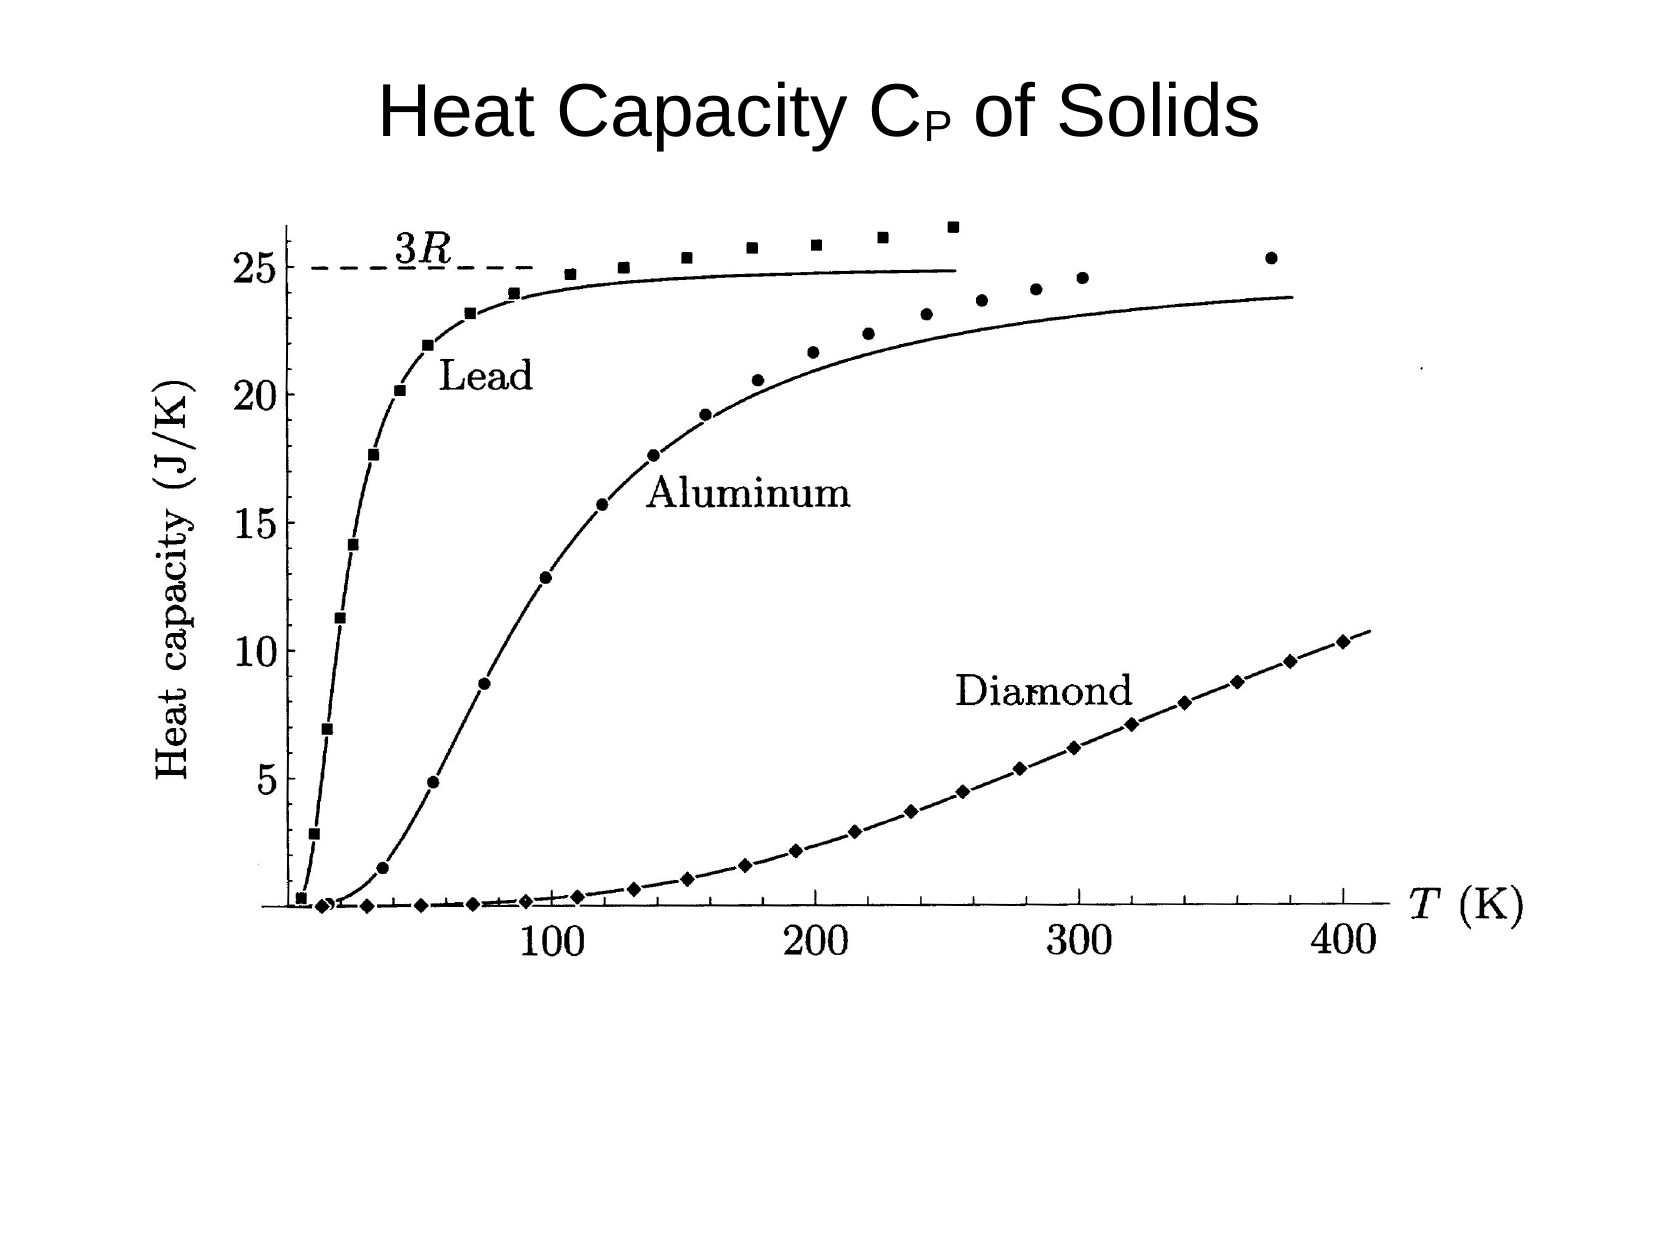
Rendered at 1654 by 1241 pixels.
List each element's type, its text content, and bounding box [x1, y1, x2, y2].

title Heat Capacity CP of Solids [75, 13, 1564, 207]
picture [112, 196, 1554, 976]
